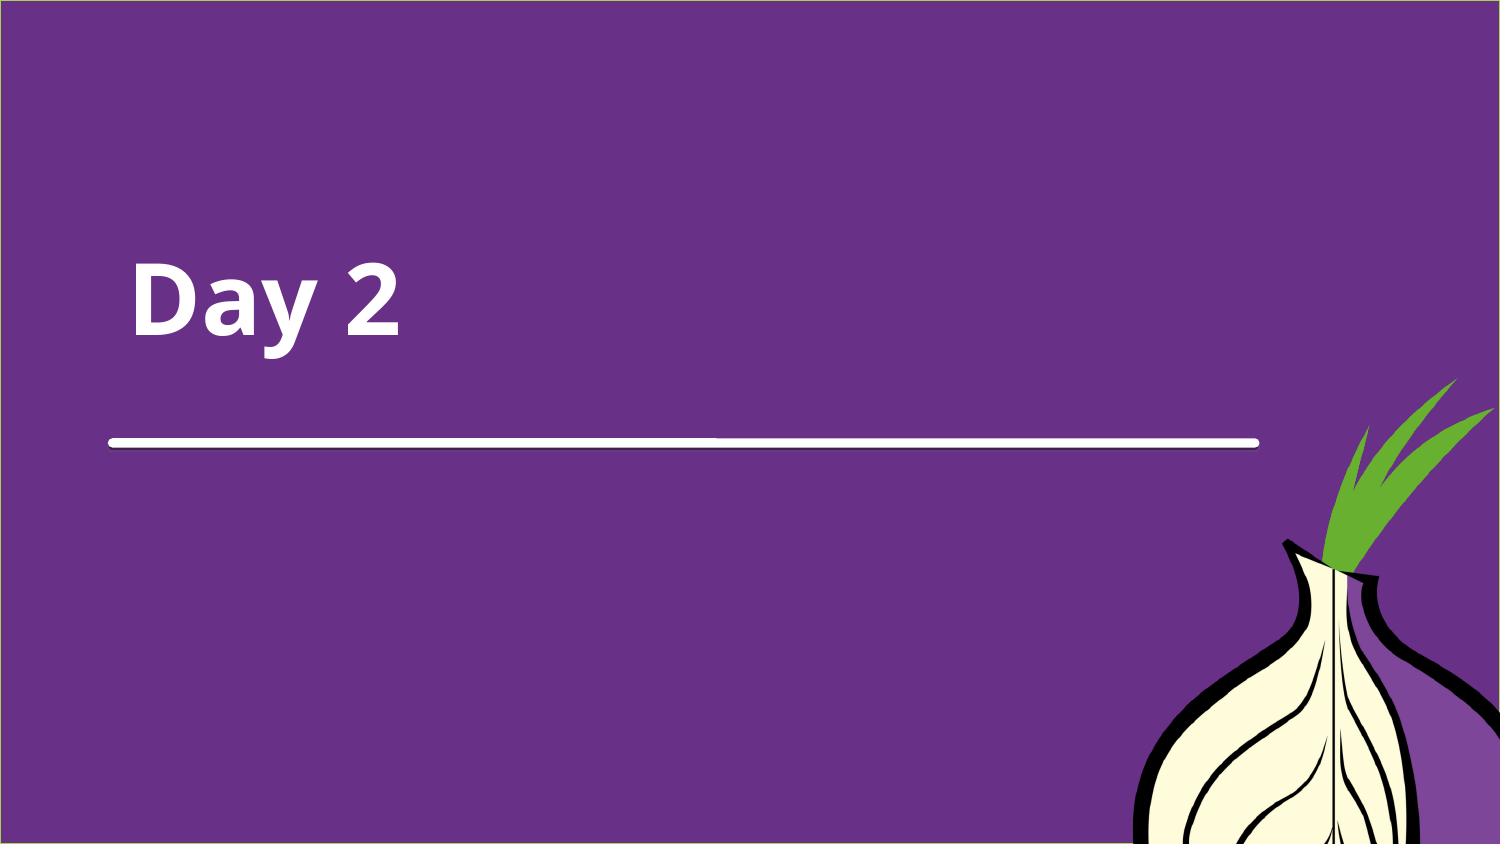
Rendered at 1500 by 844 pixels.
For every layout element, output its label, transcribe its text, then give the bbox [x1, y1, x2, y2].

text_box Day 2 [112, 148, 1388, 443]
picture [1122, 377, 1500, 844]
